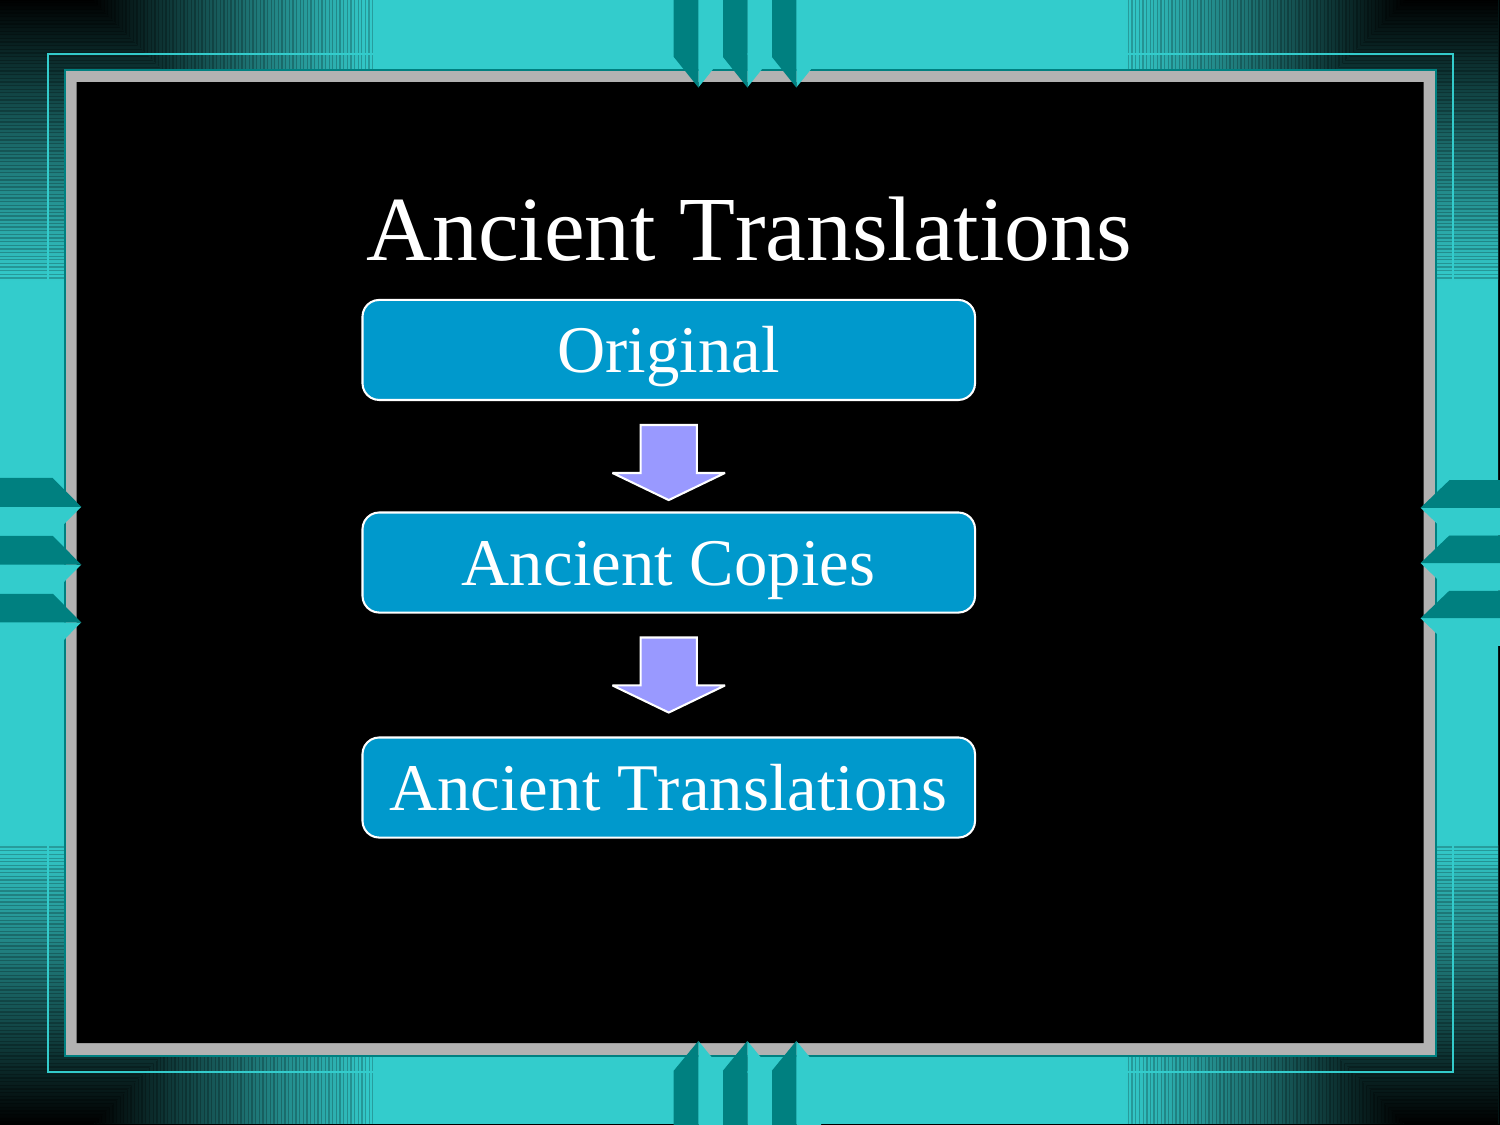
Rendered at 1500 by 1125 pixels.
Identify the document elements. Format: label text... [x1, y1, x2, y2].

text_box Ancient Translations [362, 737, 976, 838]
text_box [612, 425, 726, 501]
text_box Ancient Copies [362, 512, 976, 613]
text_box Original [362, 299, 976, 400]
title Ancient Translations [112, 99, 1388, 288]
text_box [612, 637, 726, 713]
